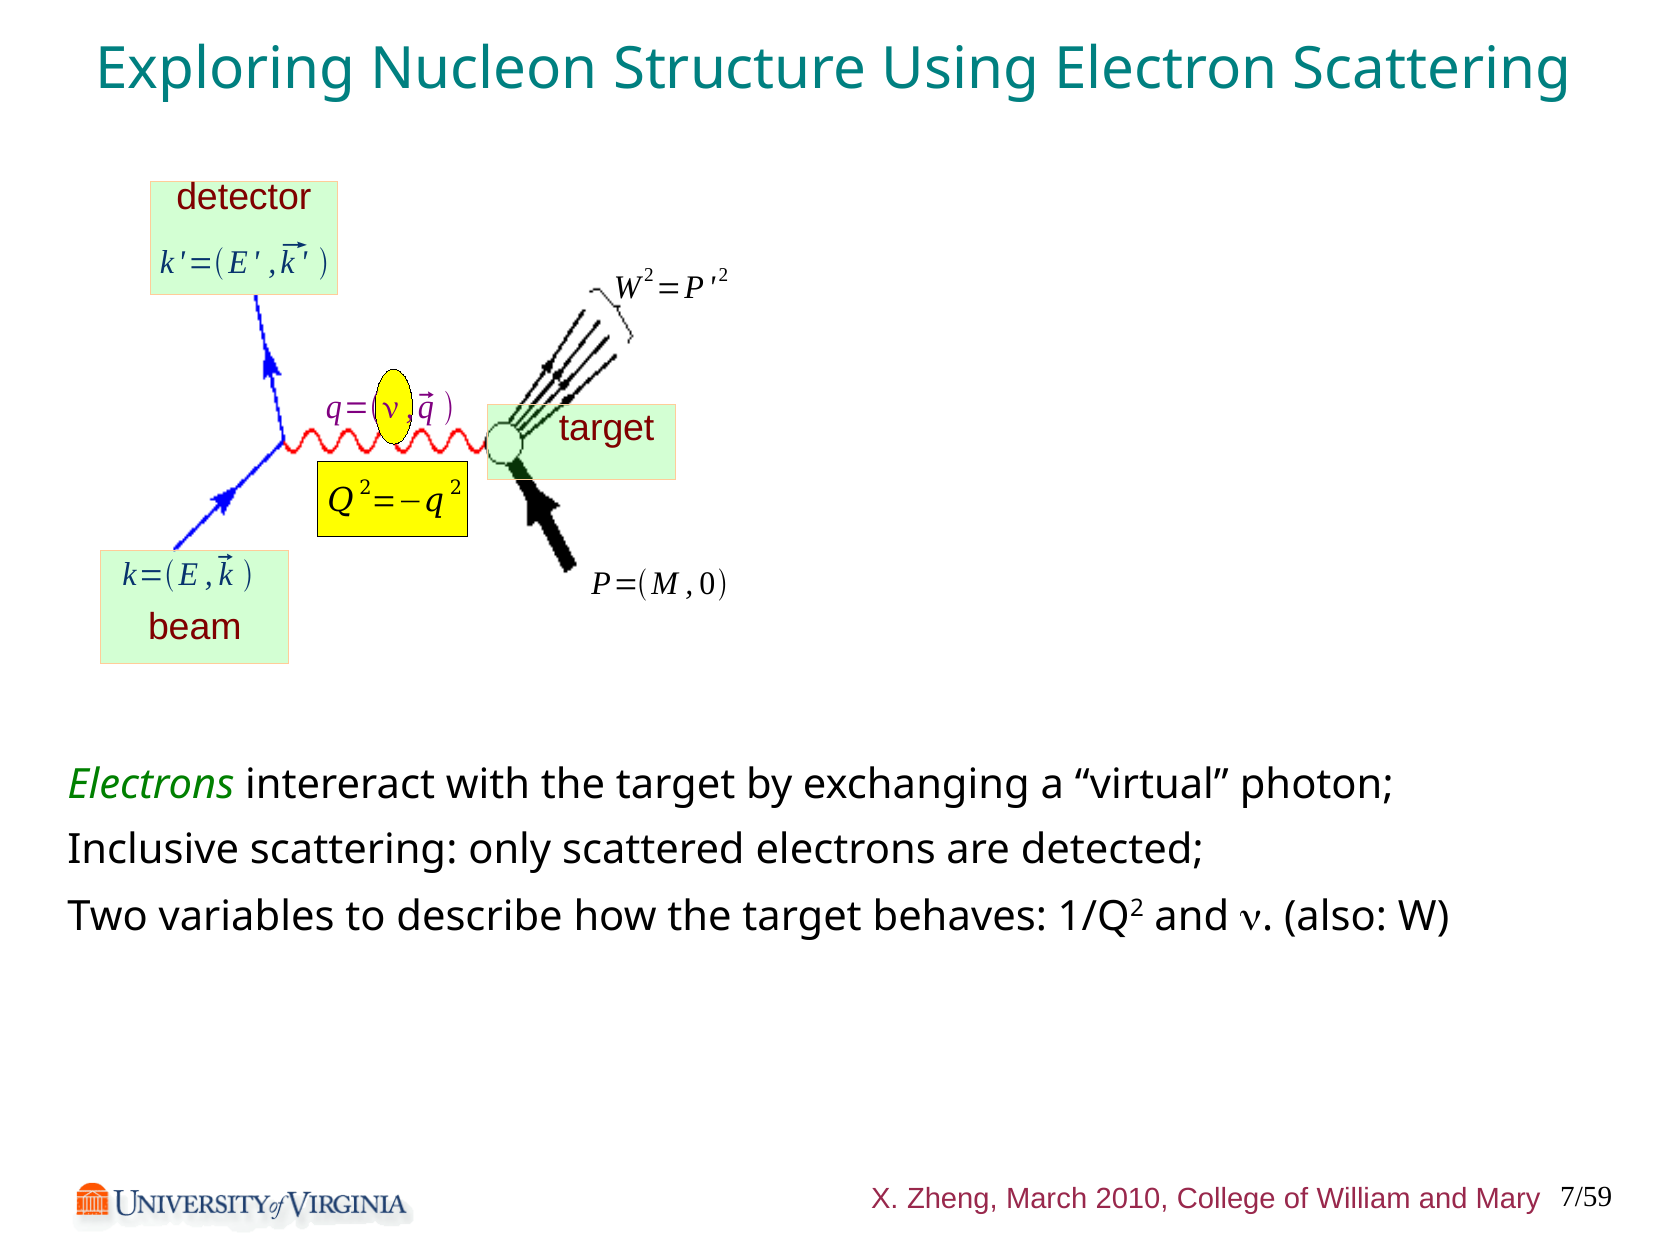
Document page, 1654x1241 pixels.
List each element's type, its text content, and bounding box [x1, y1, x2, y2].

chart [605, 259, 736, 307]
text_box Electrons intereract with the target by exchanging a “virtual” photon; Inclusive scattering: only scattered electrons are detected; Two variables to describe how the target behaves: 1/Q2 and n. (also: W) [37, 745, 1613, 1070]
chart [317, 379, 462, 428]
text_box [317, 461, 468, 537]
chart [319, 476, 470, 520]
picture [172, 274, 718, 624]
text_box [381, 369, 407, 379]
text_box [487, 404, 676, 480]
text_box [150, 181, 338, 295]
chart [581, 557, 735, 604]
title Exploring Nucleon Structure Using Electron Scattering [25, 10, 1642, 123]
text_box [100, 550, 289, 664]
picture [53, 1165, 427, 1241]
text_box detector [161, 167, 326, 239]
text_box beam [133, 598, 257, 670]
text_box [378, 428, 410, 445]
text_box target [543, 399, 670, 470]
